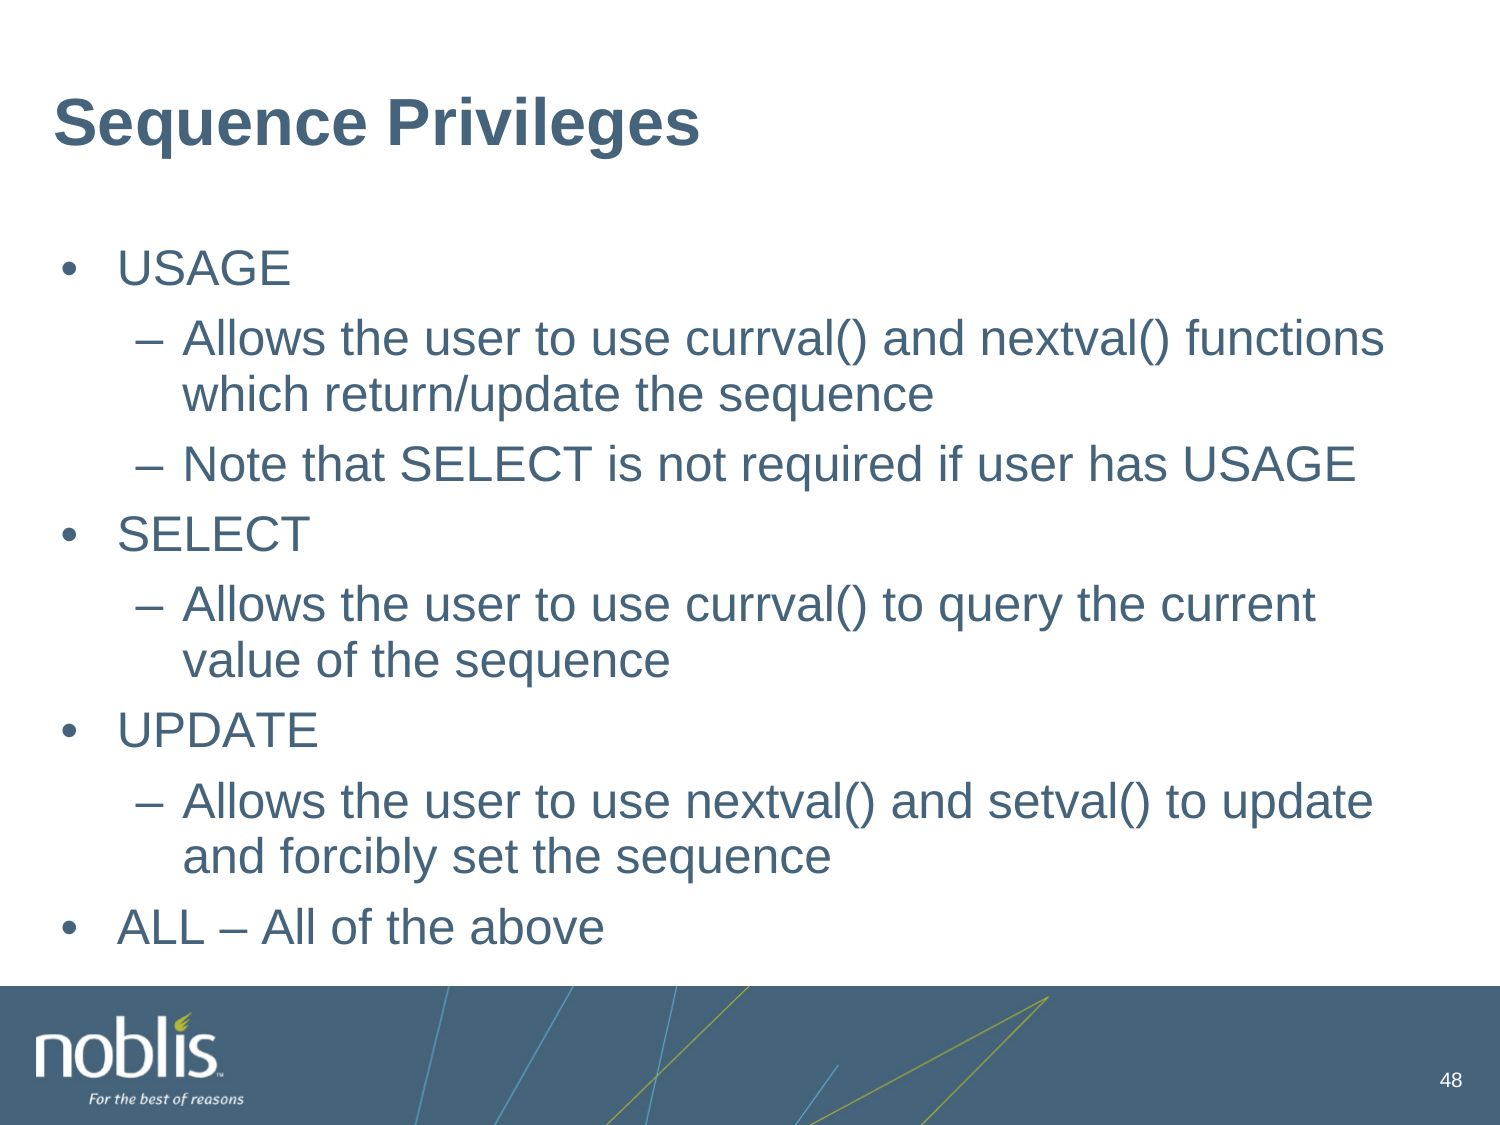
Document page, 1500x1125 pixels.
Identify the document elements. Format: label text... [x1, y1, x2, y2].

list USAGE Allows the user to use currval() and nextval() functions which return/update the sequence Note that SELECT is not required if user has USAGE SELECT Allows the user to use currval() to query the current value of the sequence UPDATE Allows the user to use nextval() and setval() to update and forcibly set the sequence ALL – All of the above [60, 239, 1437, 968]
picture [0, 986, 1500, 1125]
title Sequence Privileges [53, 38, 1438, 211]
